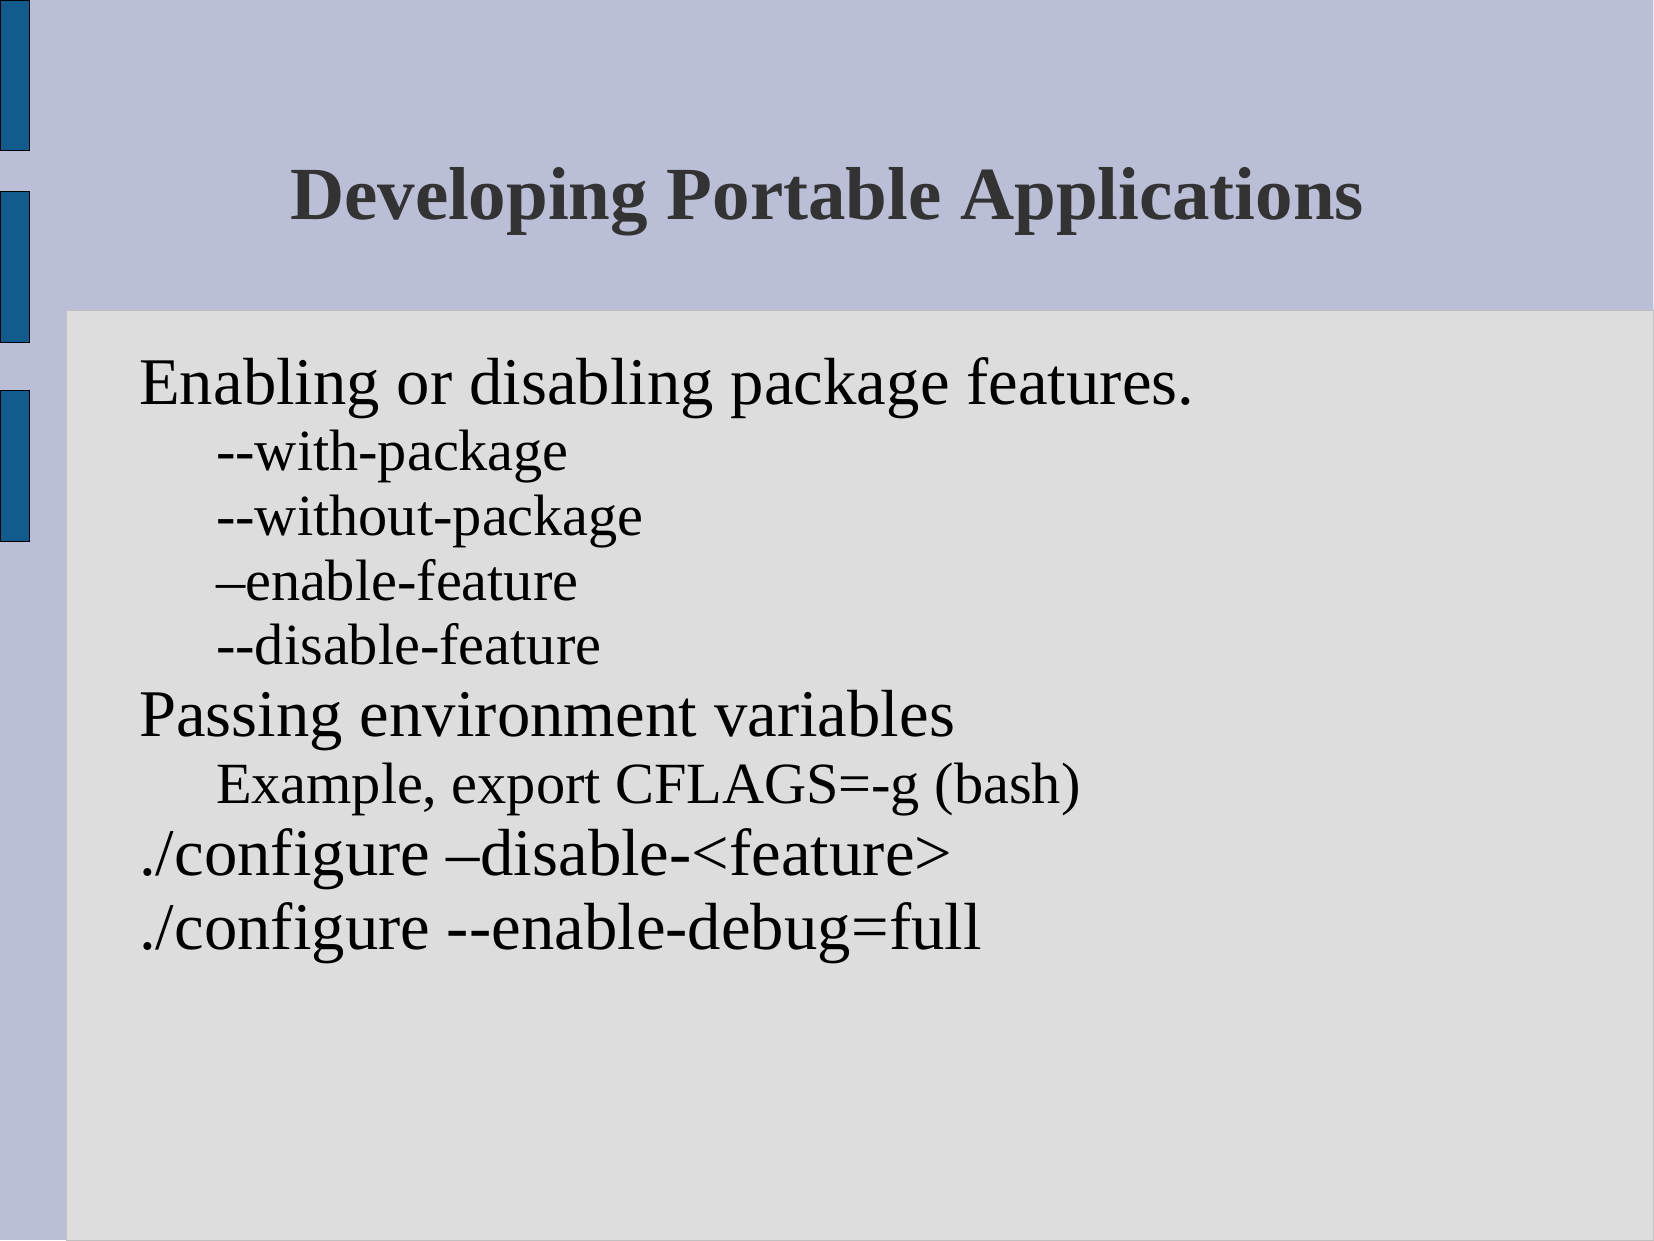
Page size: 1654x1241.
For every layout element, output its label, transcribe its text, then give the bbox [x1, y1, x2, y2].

list Enabling or disabling package features. --with-package --without-package –enable-feature --disable-feature Passing environment variables Example, export CFLAGS=-g (bash) ./configure –disable-<feature> ./configure --enable-debug=full [121, 344, 1534, 1127]
title Developing Portable Applications [121, 91, 1534, 299]
